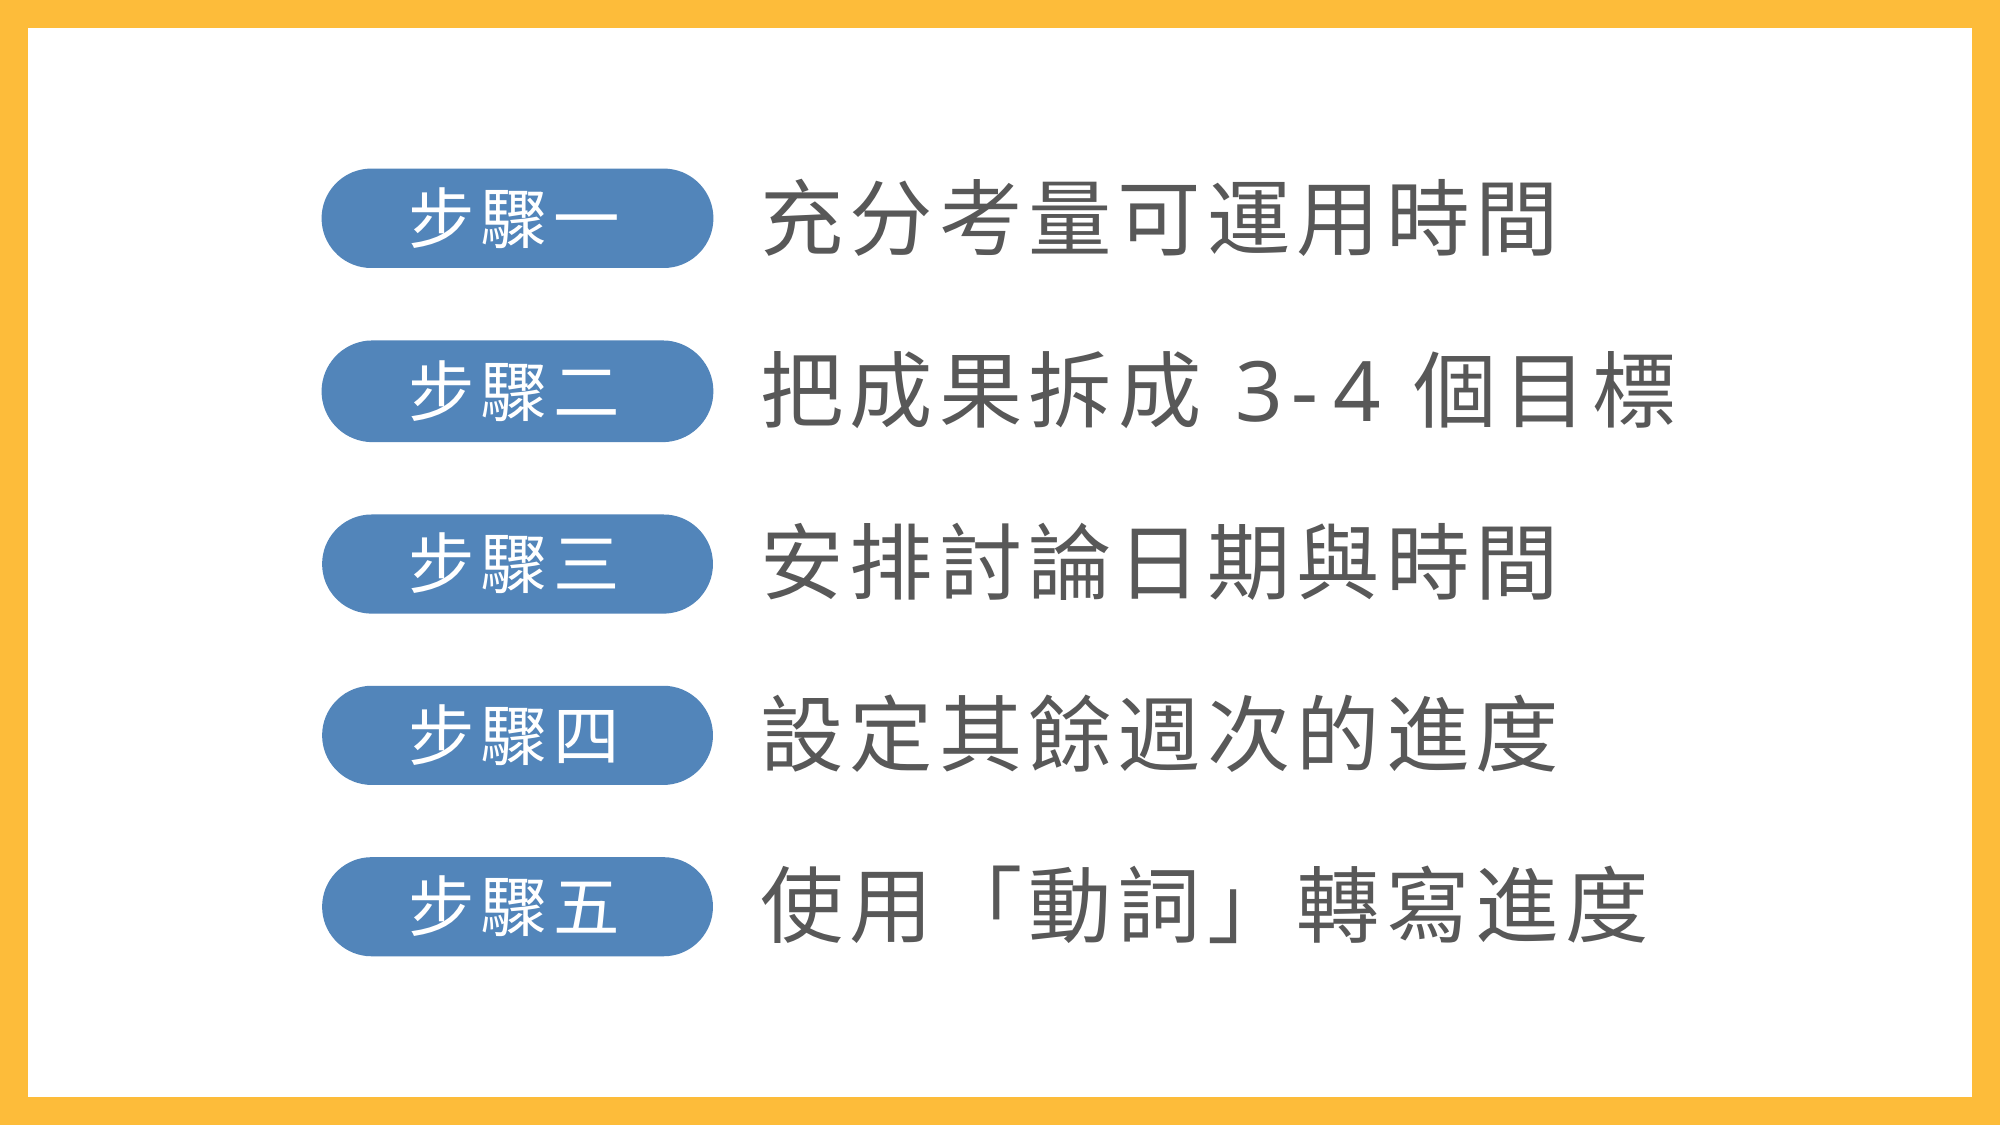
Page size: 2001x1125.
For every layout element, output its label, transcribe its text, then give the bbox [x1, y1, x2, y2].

text_box 設定其餘週次的進度 使用「動詞」轉寫進度 [759, 680, 1658, 958]
text_box [322, 514, 713, 614]
text_box [322, 685, 713, 785]
text_box 步驟一 [406, 175, 629, 258]
text_box [322, 857, 713, 957]
text_box [321, 340, 714, 443]
text_box 步驟四 [406, 692, 629, 775]
text_box 步驟三 [406, 521, 629, 603]
title 充分考量可運用時間 把成果拆成 3-4 個目標 安排討論日期與時間 [759, 173, 1684, 602]
text_box 步驟五 [406, 863, 629, 946]
text_box 步驟二 [406, 348, 629, 431]
text_box [321, 168, 714, 268]
